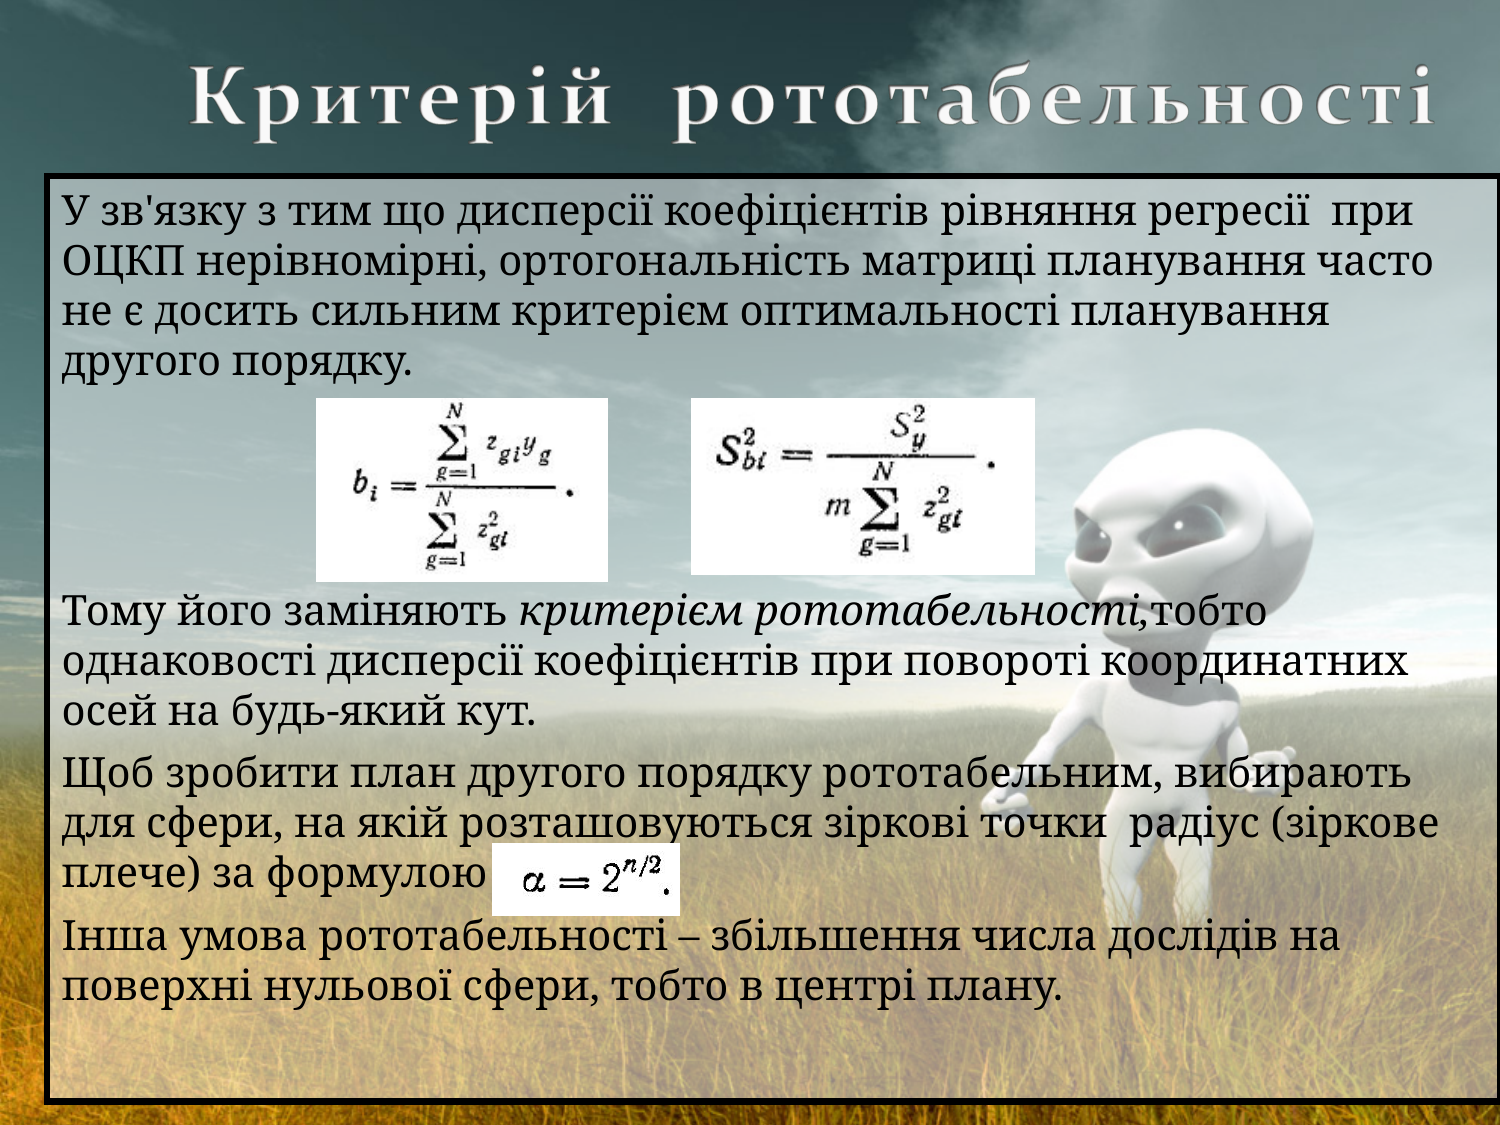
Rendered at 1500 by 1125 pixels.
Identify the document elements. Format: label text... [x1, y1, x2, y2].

picture [316, 398, 608, 582]
text_box [134, 18, 1493, 154]
picture [0, 0, 1500, 1125]
picture [691, 398, 1035, 575]
list У зв'язку з тим що дисперсії коефіцієнтів рівняння регресії при ОЦКП нерівномірні, ортогональність матриці планування часто не є досить сильним критерієм оптимальності планування другого порядку. Тому його заміняють критерієм рототабельності,тобто однаковості дисперсії коефіцієнтів при повороті координатних осей на будь-який кут. Щоб зробити план другого порядку рототабельним, вибирають для сфери, на якій розташовуються зіркові точки радіус (зіркове плече) за формулою Інша умова рототабельності – збільшення числа дослідів на поверхні нульової сфери, тобто в центрі плану. [46, 175, 1500, 1102]
picture [492, 843, 680, 916]
